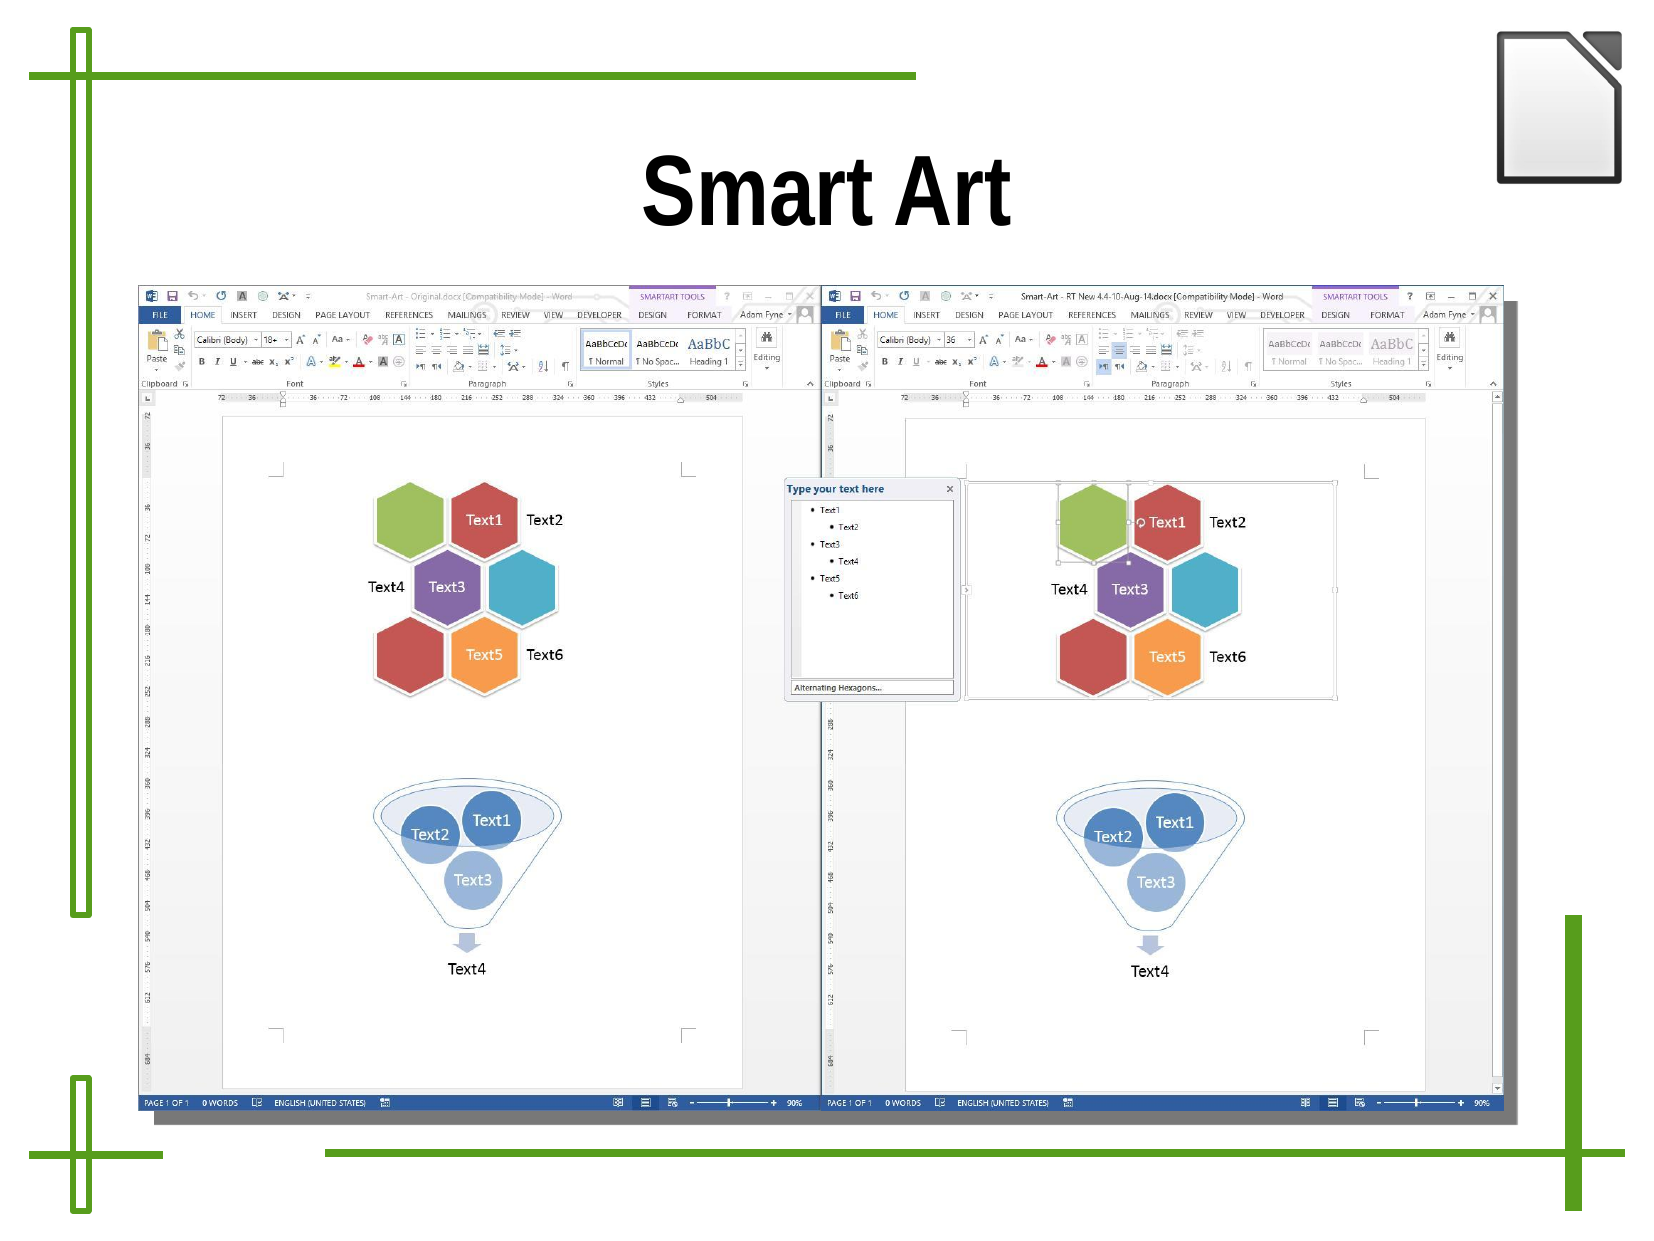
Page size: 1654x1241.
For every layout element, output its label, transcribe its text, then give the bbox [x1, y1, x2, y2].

picture [1494, 29, 1624, 186]
title Smart Art [118, 118, 1536, 260]
picture [138, 285, 1504, 1111]
